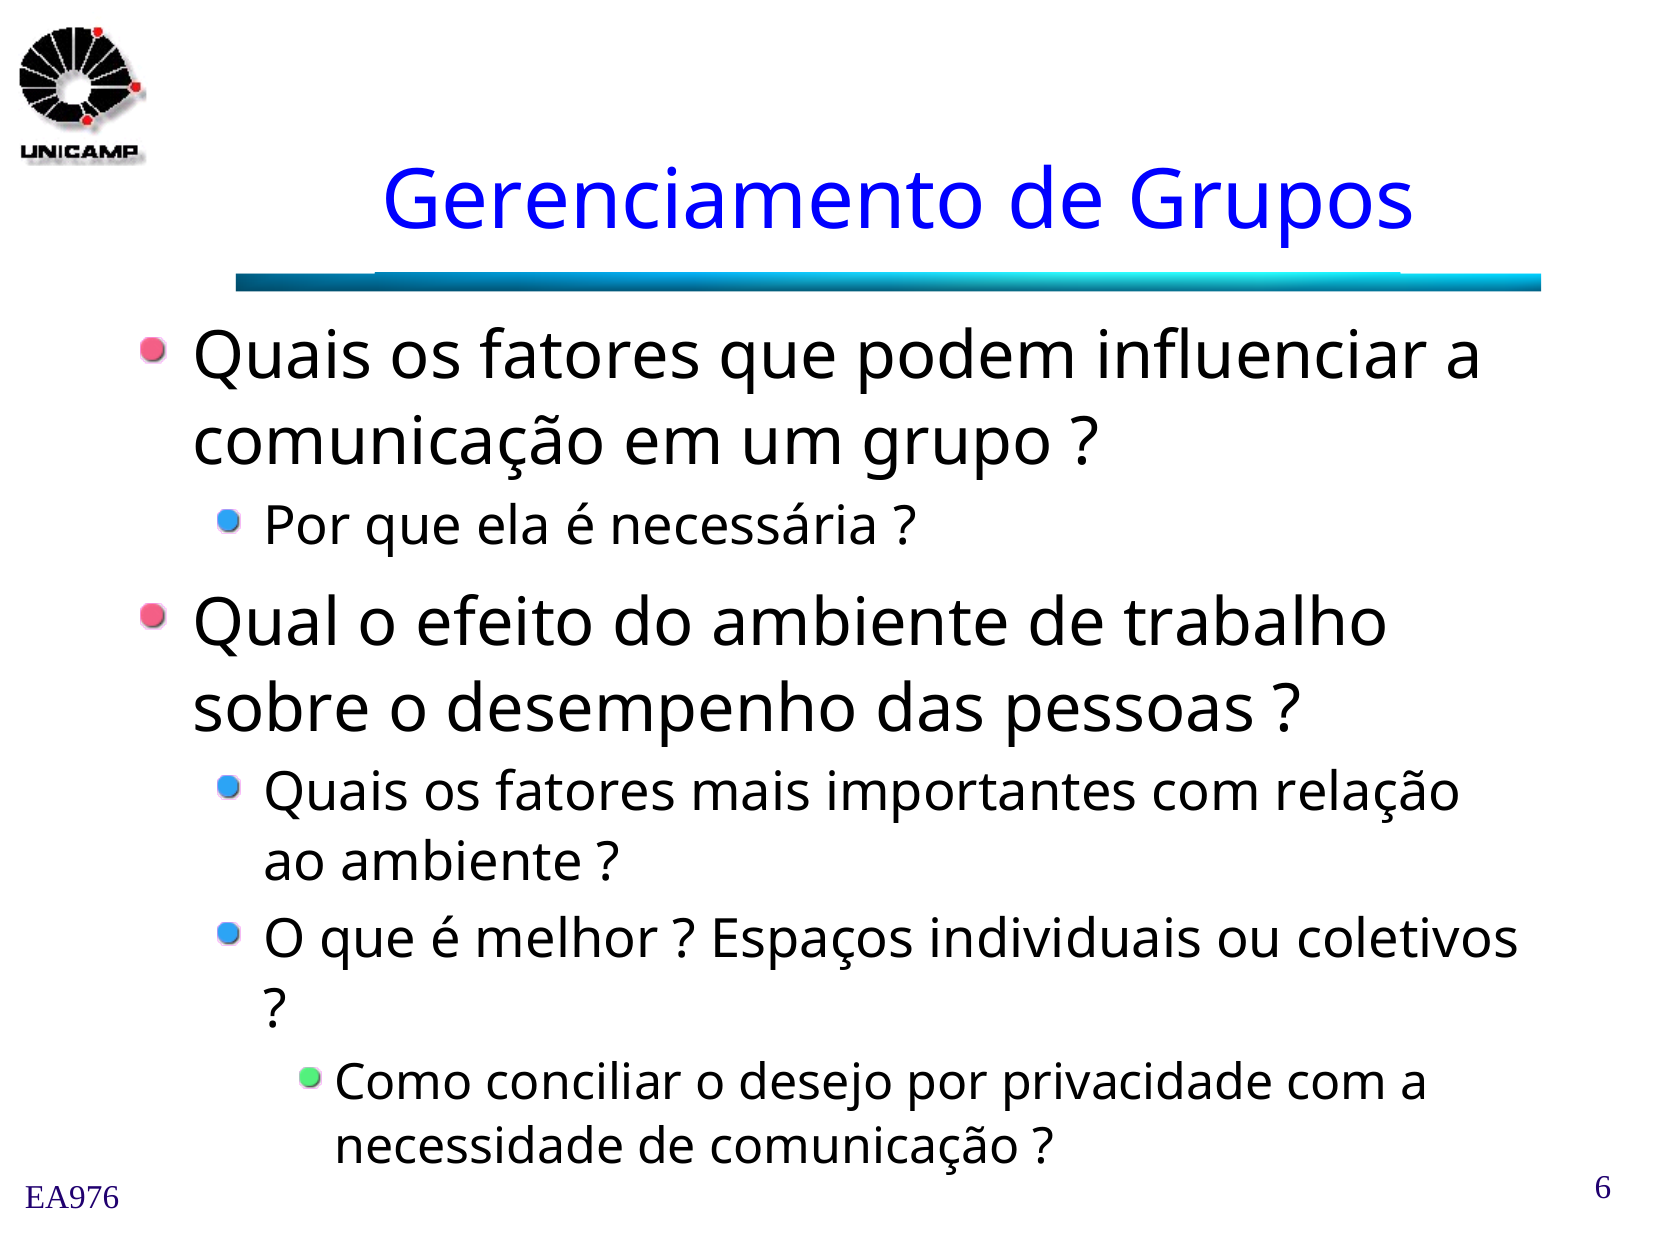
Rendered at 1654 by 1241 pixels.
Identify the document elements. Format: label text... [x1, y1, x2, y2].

picture [125, 272, 1654, 295]
title Gerenciamento de Grupos [264, 57, 1534, 250]
list Quais os fatores que podem influenciar a comunicação em um grupo ? Por que ela é necessária ? Qual o efeito do ambiente de trabalho sobre o desempenho das pessoas ? Quais os fatores mais importantes com relação ao ambiente ? O que é melhor ? Espaços individuais ou coletivos ? Como conciliar o desejo por privacidade com a necessidade de comunicação ? [121, 309, 1534, 1182]
